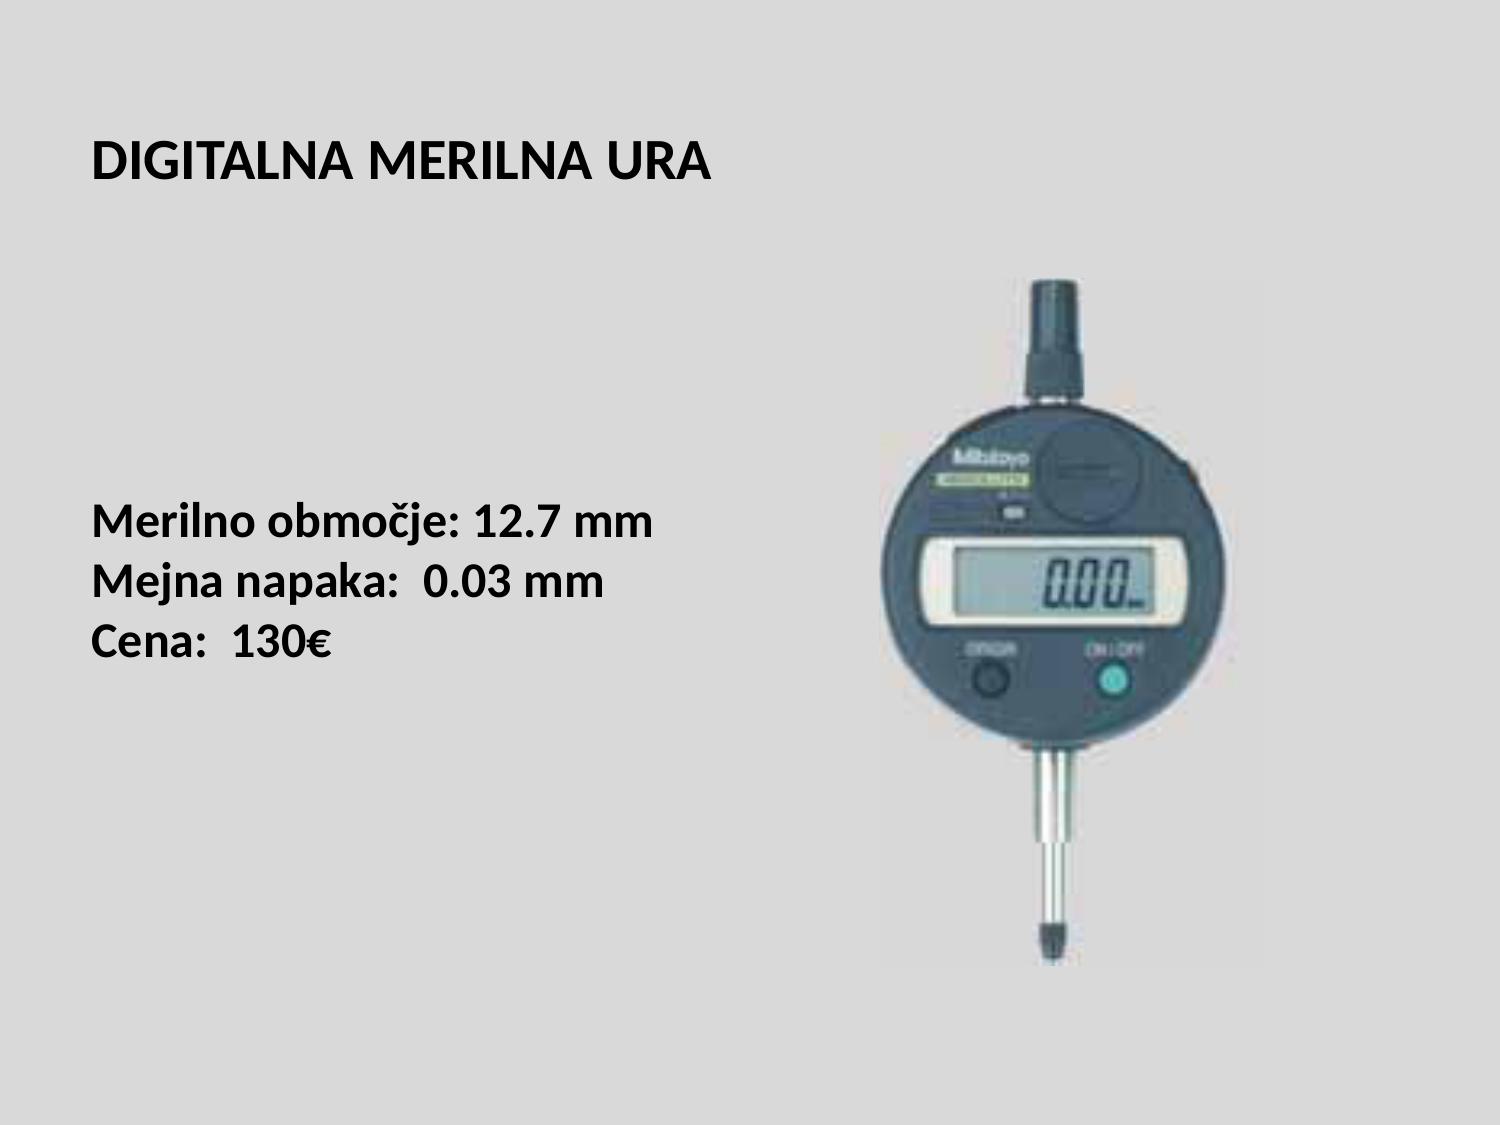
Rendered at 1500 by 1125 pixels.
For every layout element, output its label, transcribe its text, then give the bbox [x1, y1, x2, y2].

text_box DIGITALNA MERILNA URA [76, 113, 999, 199]
text_box Merilno območje: 12.7 mm Mejna napaka: 0.03 mm Cena: 130€ [76, 479, 727, 675]
picture [879, 278, 1262, 966]
